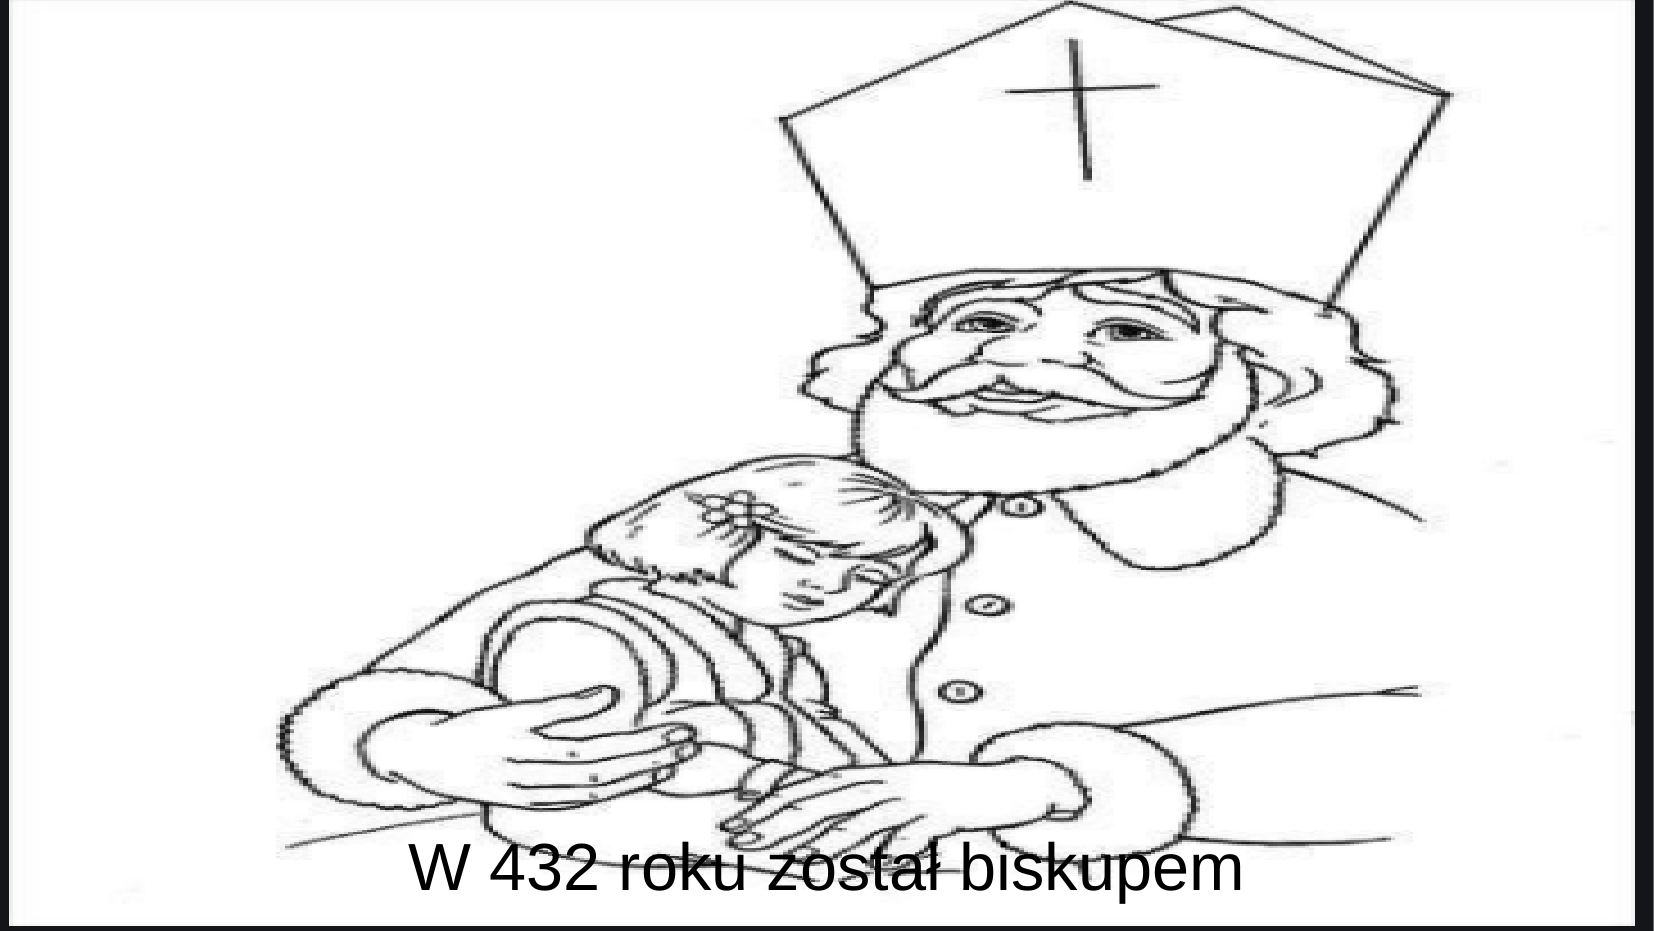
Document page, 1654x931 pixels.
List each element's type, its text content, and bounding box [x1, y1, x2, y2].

picture [0, 0, 1654, 931]
subtitle W 432 roku został biskupem [82, 507, 1571, 931]
